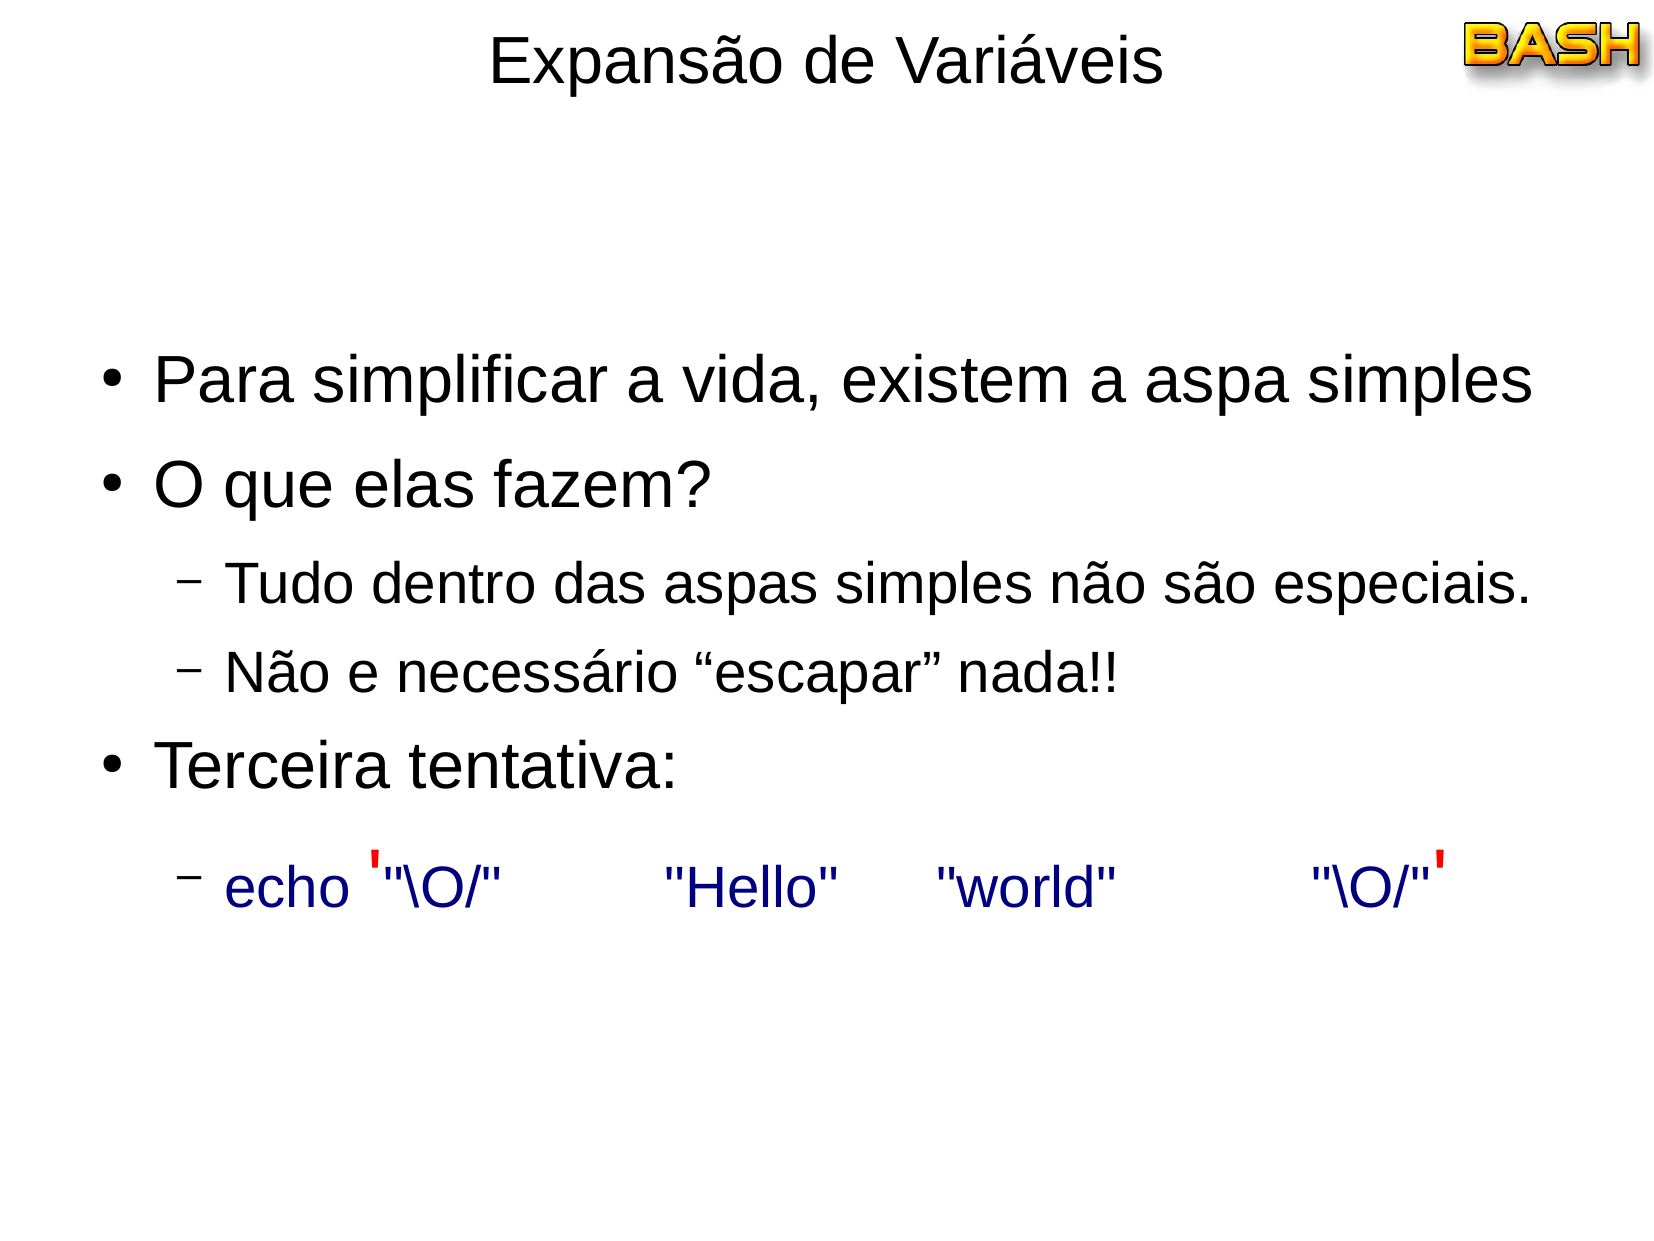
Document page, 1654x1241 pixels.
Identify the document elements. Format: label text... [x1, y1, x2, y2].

title Expansão de Variáveis [82, 22, 1571, 98]
picture [1450, 0, 1654, 96]
list Para simplificar a vida, existem a aspa simples O que elas fazem? Tudo dentro das aspas simples não são especiais. Não e necessário “escapar” nada!! Terceira tentativa: echo '"\O/" "Hello" "world" "\O/"' [82, 342, 1571, 926]
